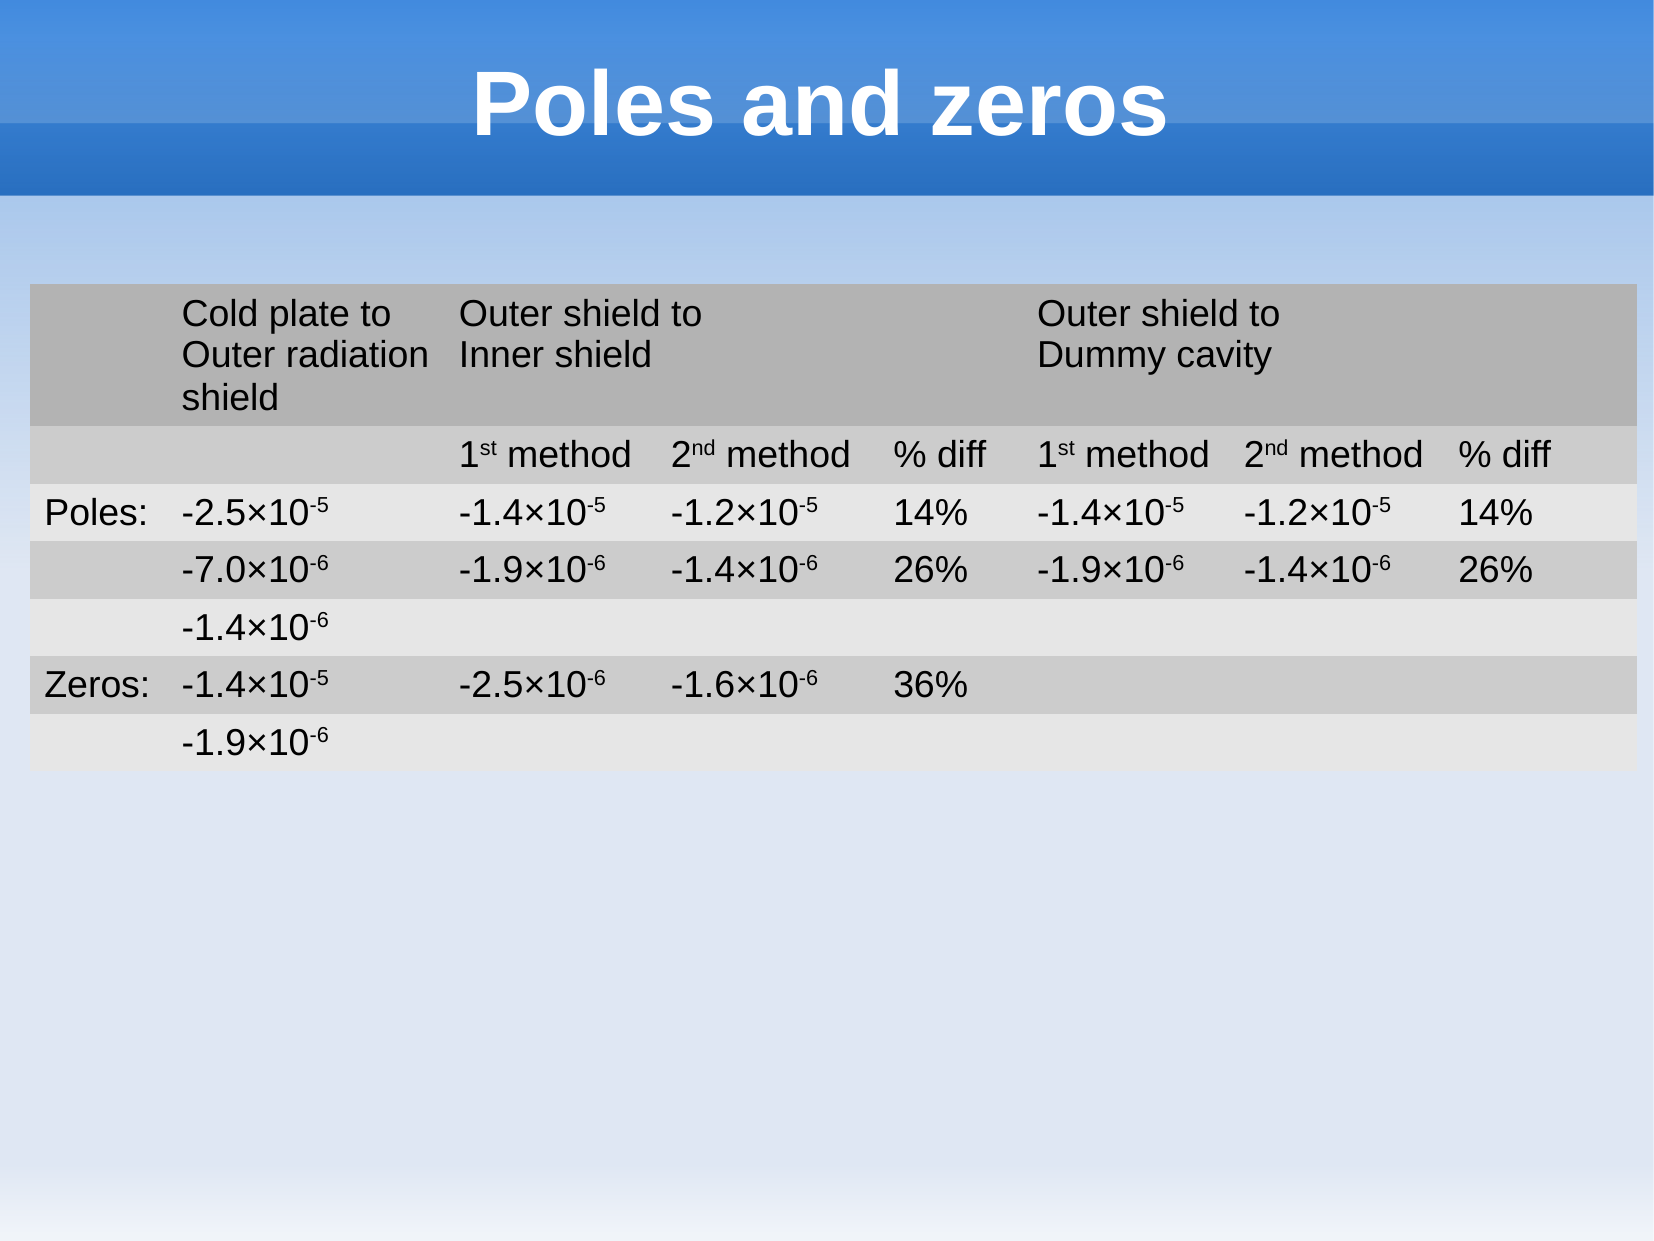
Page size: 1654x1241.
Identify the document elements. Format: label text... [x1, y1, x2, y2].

table_cell [30, 714, 167, 771]
table_cell [1444, 656, 1637, 714]
table_cell [879, 599, 1022, 656]
table_header Cold plate to Outer radiation shield [167, 284, 444, 426]
table_header Outer shield to Dummy cavity [1022, 284, 1637, 426]
table_cell [1022, 656, 1229, 714]
table_cell 14% [879, 484, 1022, 541]
table_cell 14% [1444, 484, 1637, 541]
table_header Outer shield to Inner shield [444, 284, 1022, 426]
table_cell [879, 714, 1022, 771]
table_cell -1.9×10-6 [1022, 541, 1229, 599]
title Poles and zeros [76, 0, 1565, 208]
table_cell % diff [1444, 426, 1637, 484]
table_cell [30, 426, 167, 484]
table_cell [1229, 714, 1444, 771]
table_cell [656, 714, 879, 771]
table_cell [444, 599, 656, 656]
table_cell [1022, 714, 1229, 771]
table_cell -1.4×10-6 [656, 541, 879, 599]
table_cell Poles: [30, 484, 167, 541]
table_cell 1st method [1022, 426, 1229, 484]
table_cell -2.5×10-5 [167, 484, 444, 541]
table_cell -1.9×10-6 [167, 714, 444, 771]
picture [0, 0, 1654, 1241]
table_cell [1444, 714, 1637, 771]
table_cell -1.4×10-5 [1022, 484, 1229, 541]
table_cell -1.6×10-6 [656, 656, 879, 714]
table_cell [1022, 599, 1229, 656]
table_cell 2nd method [656, 426, 879, 484]
table_cell -7.0×10-6 [167, 541, 444, 599]
table_cell -1.4×10-6 [1229, 541, 1444, 599]
table_cell [1229, 656, 1444, 714]
table_cell 1st method [444, 426, 656, 484]
table_cell [656, 599, 879, 656]
table_cell -1.4×10-6 [167, 599, 444, 656]
table_cell [1229, 599, 1444, 656]
table_cell [1444, 599, 1637, 656]
table_cell -1.9×10-6 [444, 541, 656, 599]
table_cell [444, 714, 656, 771]
table_cell [30, 599, 167, 656]
table_cell -1.2×10-5 [656, 484, 879, 541]
table_cell 26% [1444, 541, 1637, 599]
table_cell [167, 426, 444, 484]
table_cell -1.4×10-5 [444, 484, 656, 541]
table_cell % diff [879, 426, 1022, 484]
table_cell 2nd method [1229, 426, 1444, 484]
table_cell Zeros: [30, 656, 167, 714]
table_cell -1.2×10-5 [1229, 484, 1444, 541]
table_cell 36% [879, 656, 1022, 714]
table_cell [30, 541, 167, 599]
table_header [30, 284, 167, 426]
table_cell 26% [879, 541, 1022, 599]
table_cell -1.4×10-5 [167, 656, 444, 714]
table_cell -2.5×10-6 [444, 656, 656, 714]
